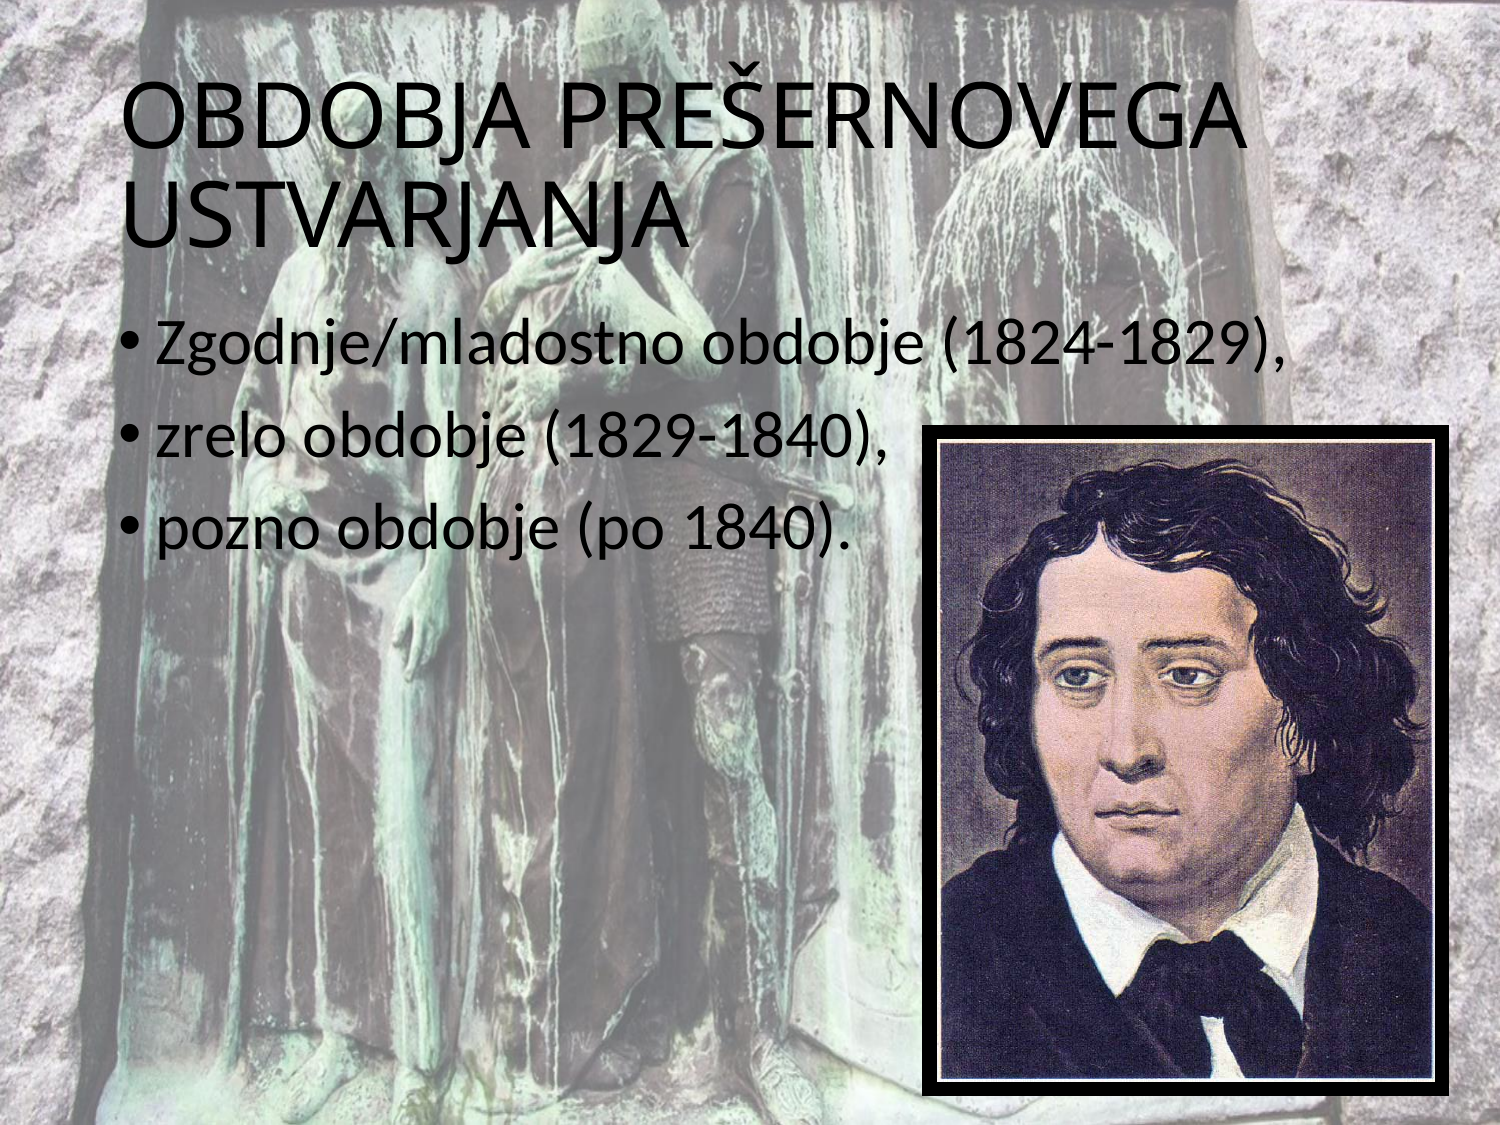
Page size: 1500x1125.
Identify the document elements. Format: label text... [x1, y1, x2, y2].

list Zgodnje/mladostno obdobje (1824-1829), zrelo obdobje (1829-1840), pozno obdobje (po 1840). [103, 299, 1397, 1014]
picture [0, 0, 1500, 1125]
title OBDOBJA PREŠERNOVEGA USTVARJANJA [103, 59, 1397, 278]
